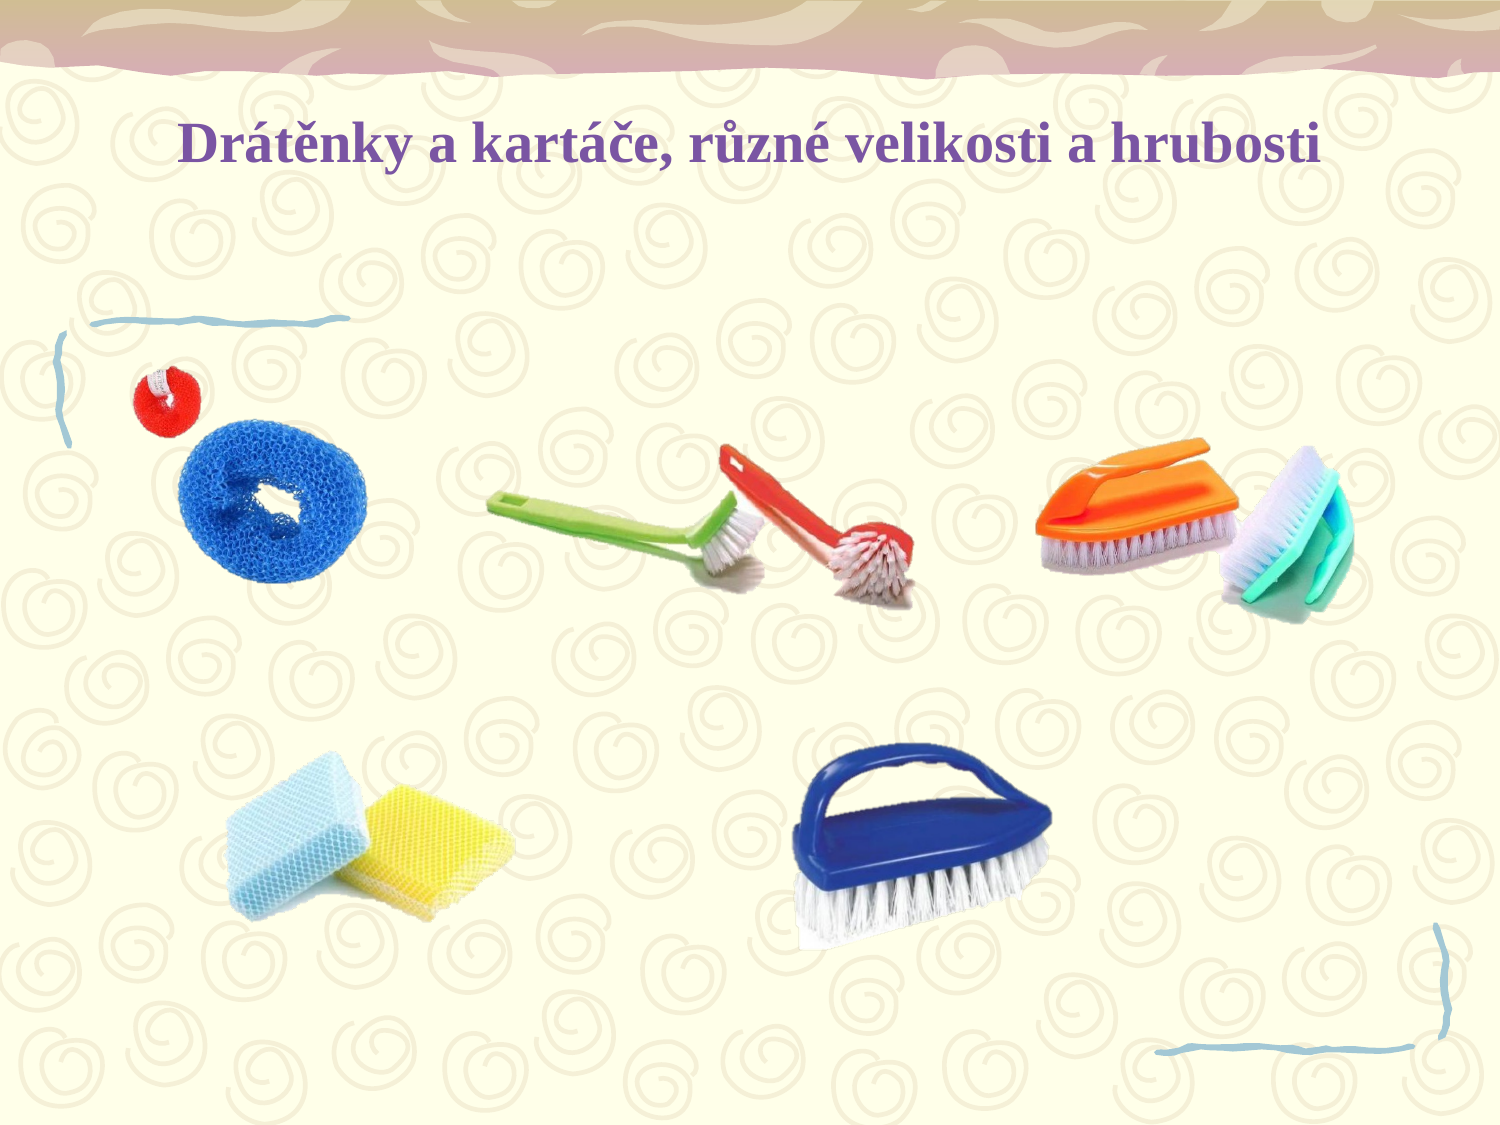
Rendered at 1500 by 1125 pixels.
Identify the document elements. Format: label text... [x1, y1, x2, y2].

picture [770, 735, 1062, 1022]
picture [180, 359, 947, 997]
picture [127, 359, 417, 649]
title Drátěnky a kartáče, různé velikosti a hrubosti [75, 45, 1426, 233]
picture [1013, 393, 1381, 669]
